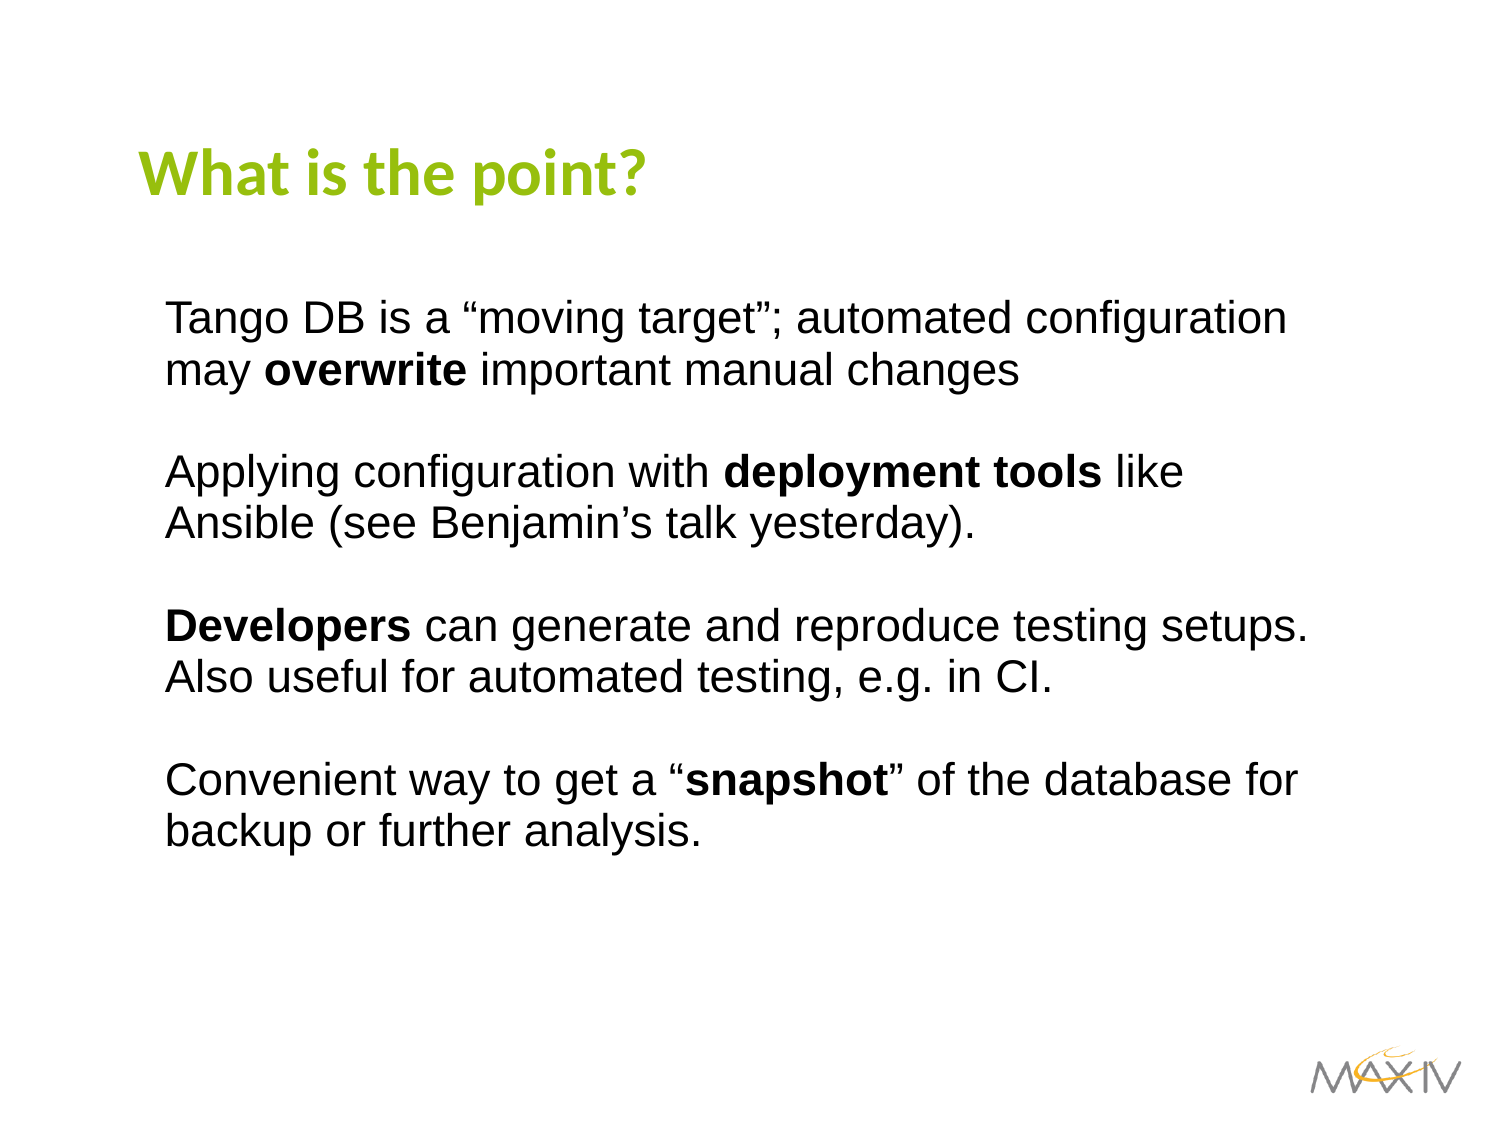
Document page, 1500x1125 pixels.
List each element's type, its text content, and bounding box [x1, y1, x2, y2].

picture [1309, 1045, 1463, 1094]
title What is the point? [123, 28, 1370, 217]
text_box Tango DB is a “moving target”; automated configuration may overwrite important manual changes Applying configuration with deployment tools like Ansible (see Benjamin’s talk yesterday). Developers can generate and reproduce testing setups. Also useful for automated testing, e.g. in CI. Convenient way to get a “snapshot” of the database for backup or further analysis. [150, 285, 1336, 967]
